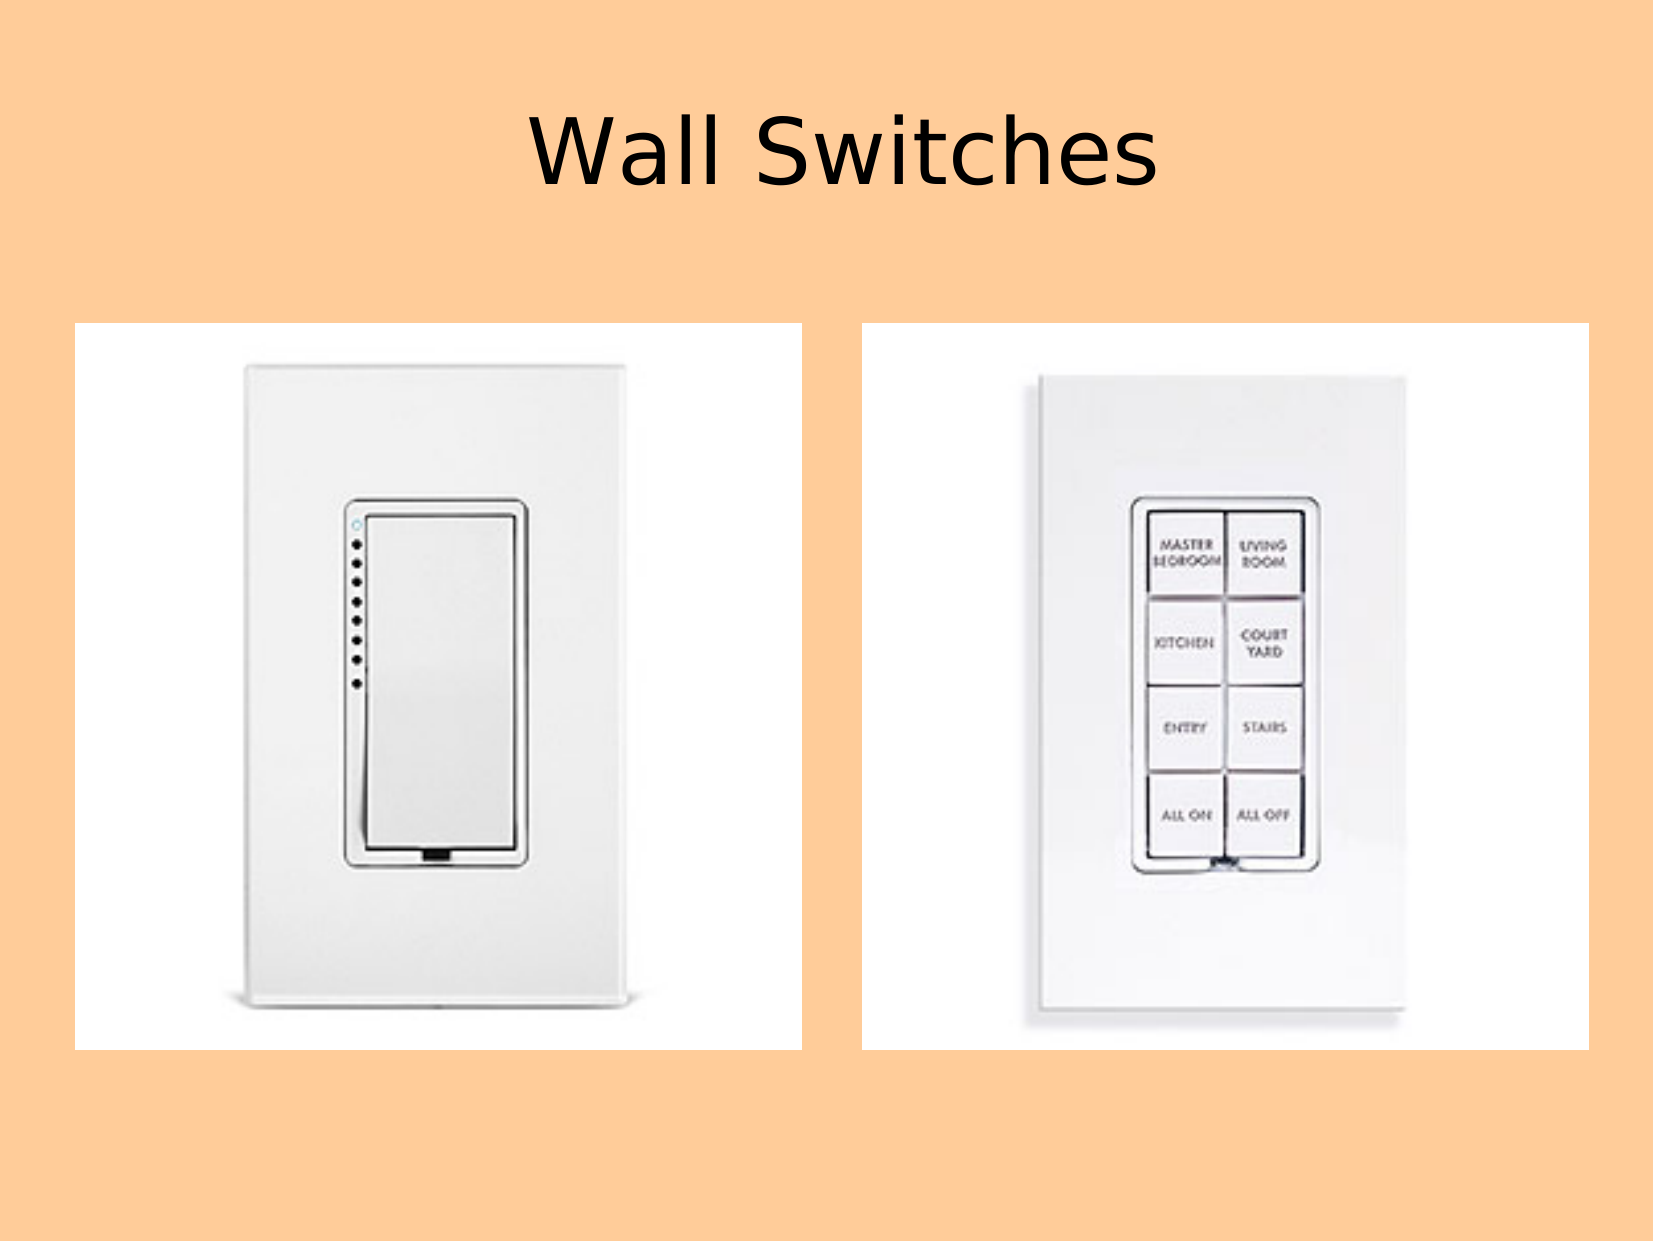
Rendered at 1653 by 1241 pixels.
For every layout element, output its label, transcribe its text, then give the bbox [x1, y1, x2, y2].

picture [75, 323, 802, 1051]
title Wall Switches [82, 49, 1571, 257]
picture [862, 323, 1589, 1051]
